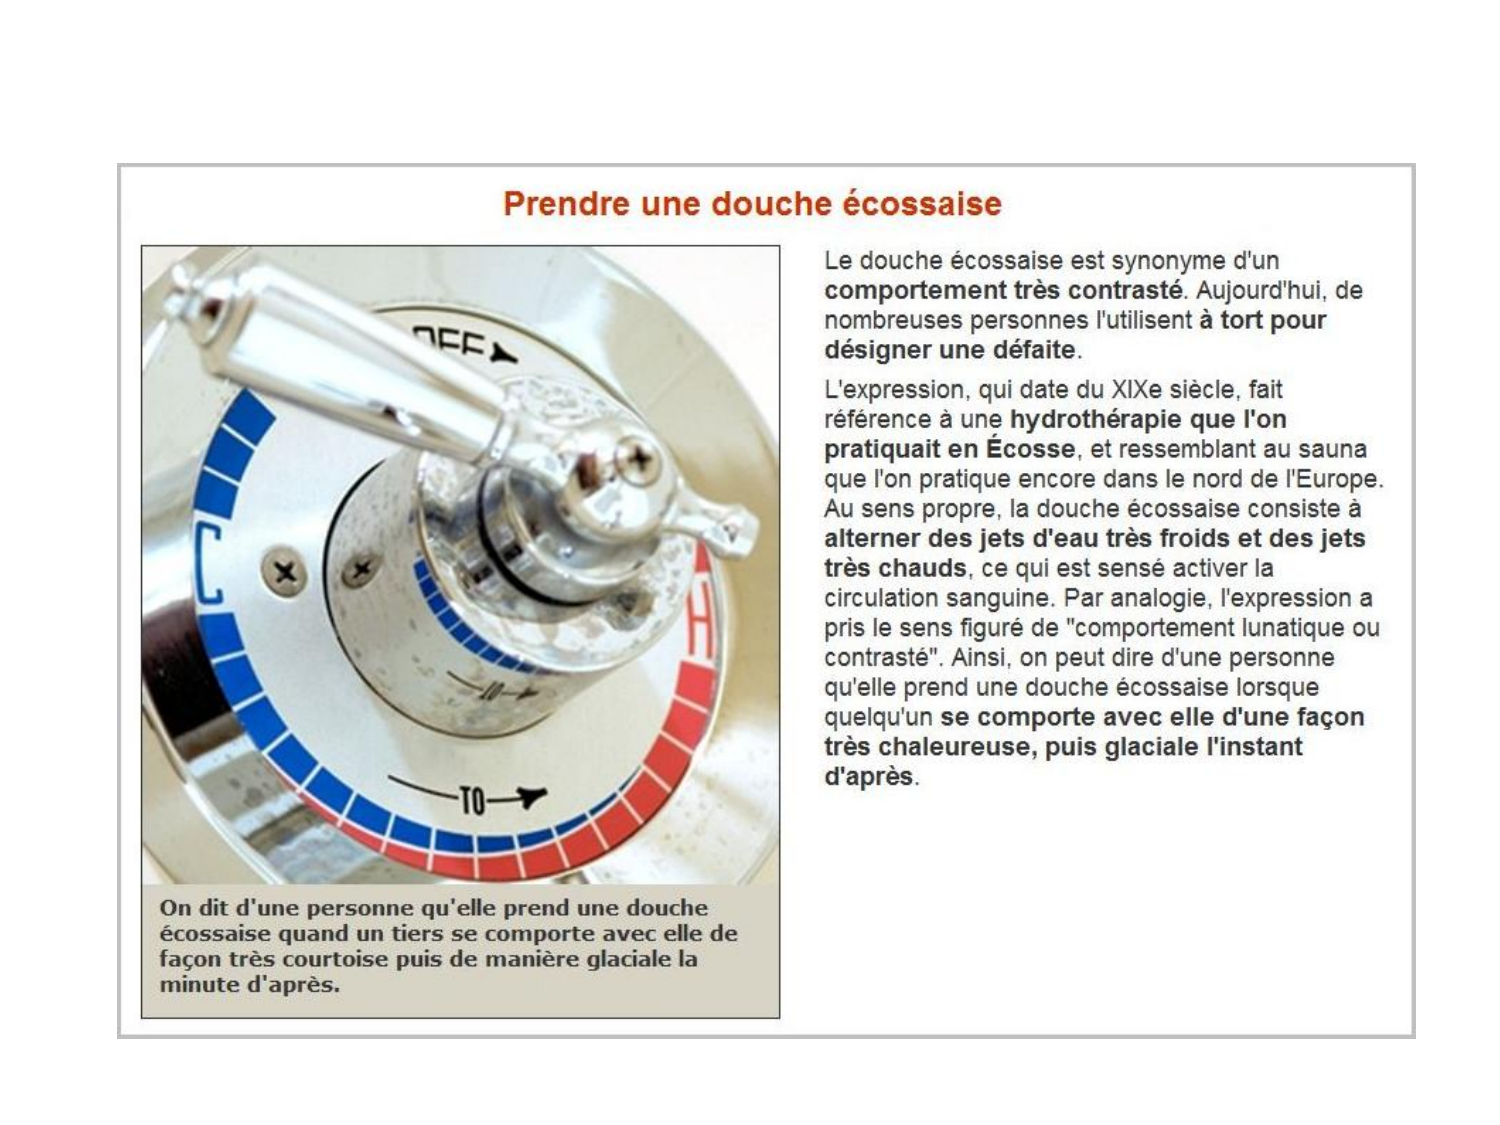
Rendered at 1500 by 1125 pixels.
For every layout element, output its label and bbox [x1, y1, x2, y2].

title [75, 45, 1426, 233]
text_box [117, 164, 1416, 1039]
